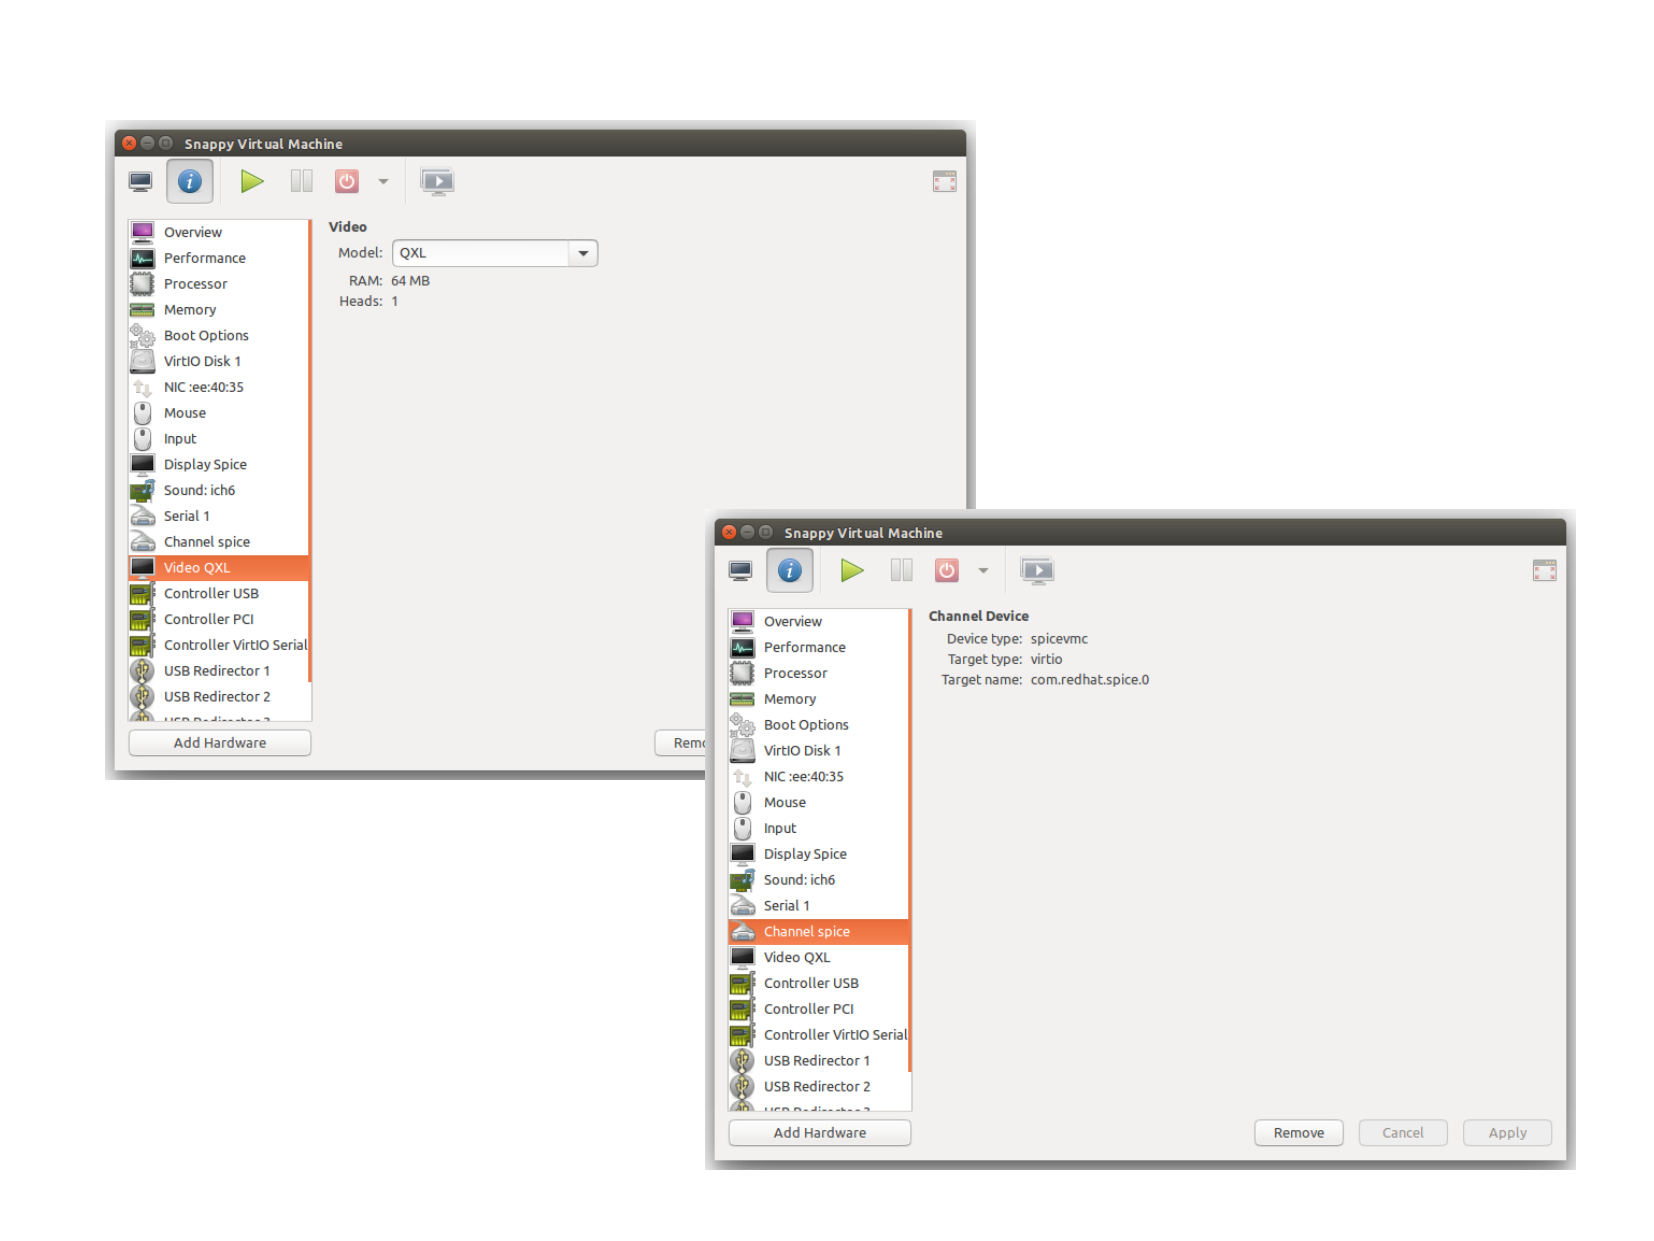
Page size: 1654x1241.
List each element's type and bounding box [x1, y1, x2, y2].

picture [105, 120, 1576, 1170]
